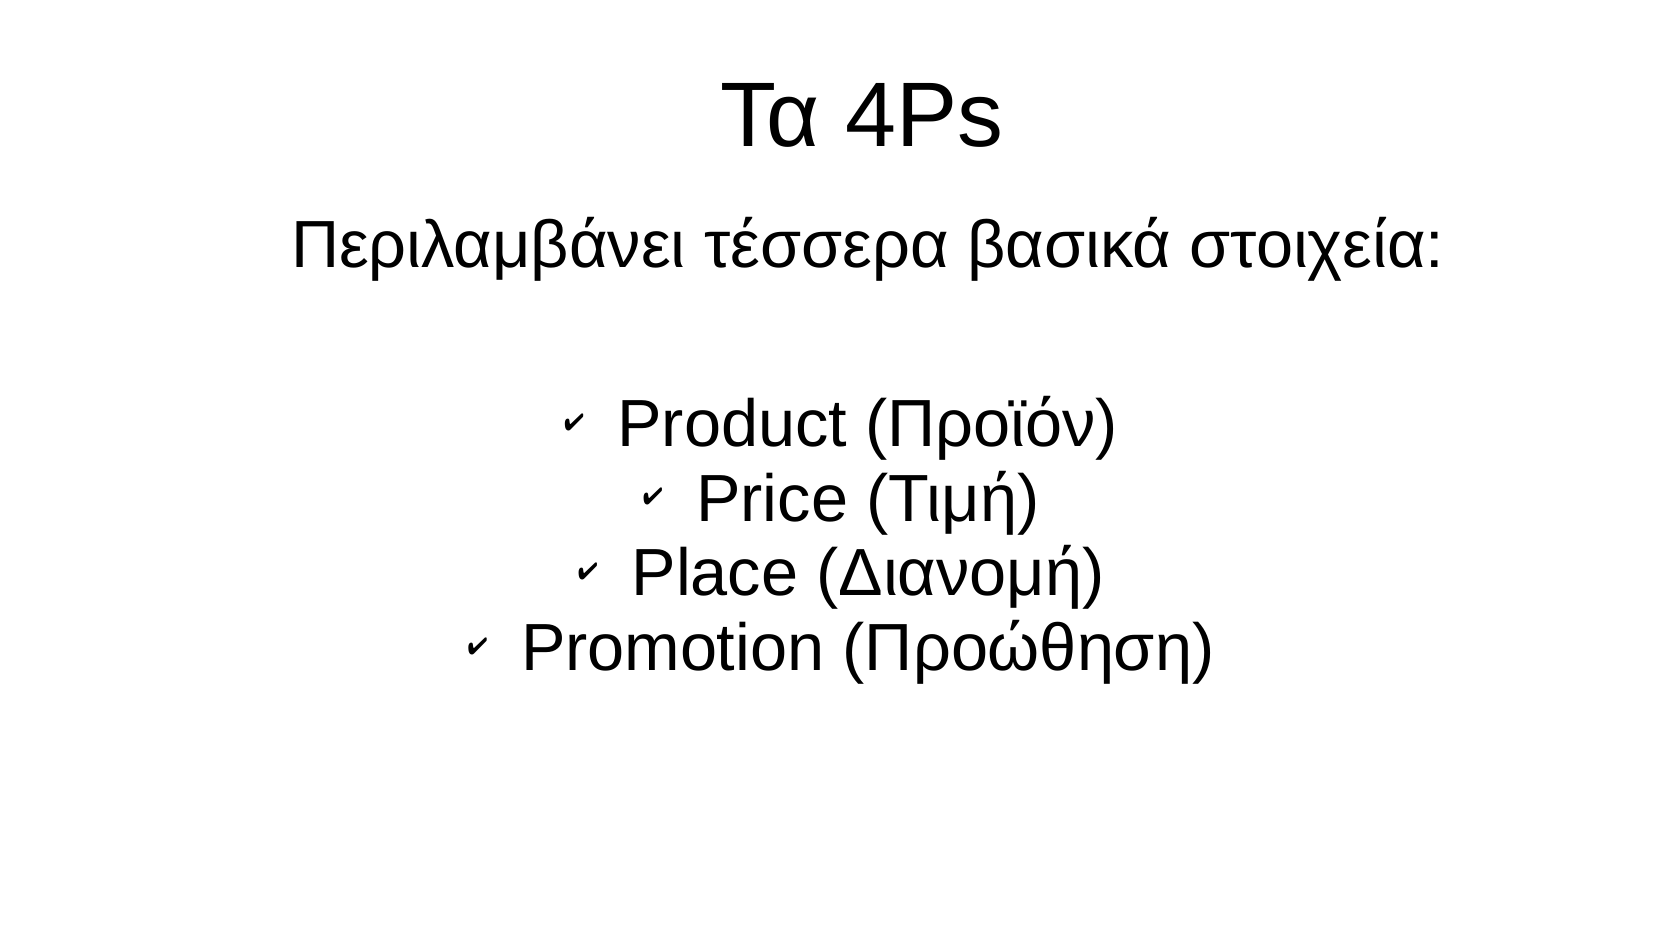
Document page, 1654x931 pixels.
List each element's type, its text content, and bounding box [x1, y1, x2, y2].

list Περιλαμβάνει τέσσερα βασικά στοιχεία: Product (Προϊόν) Price (Τιμή) Place (Διανομή) Promotion (Προώθηση) [88, 206, 1577, 747]
title Τα 4Ps [82, 37, 1571, 193]
